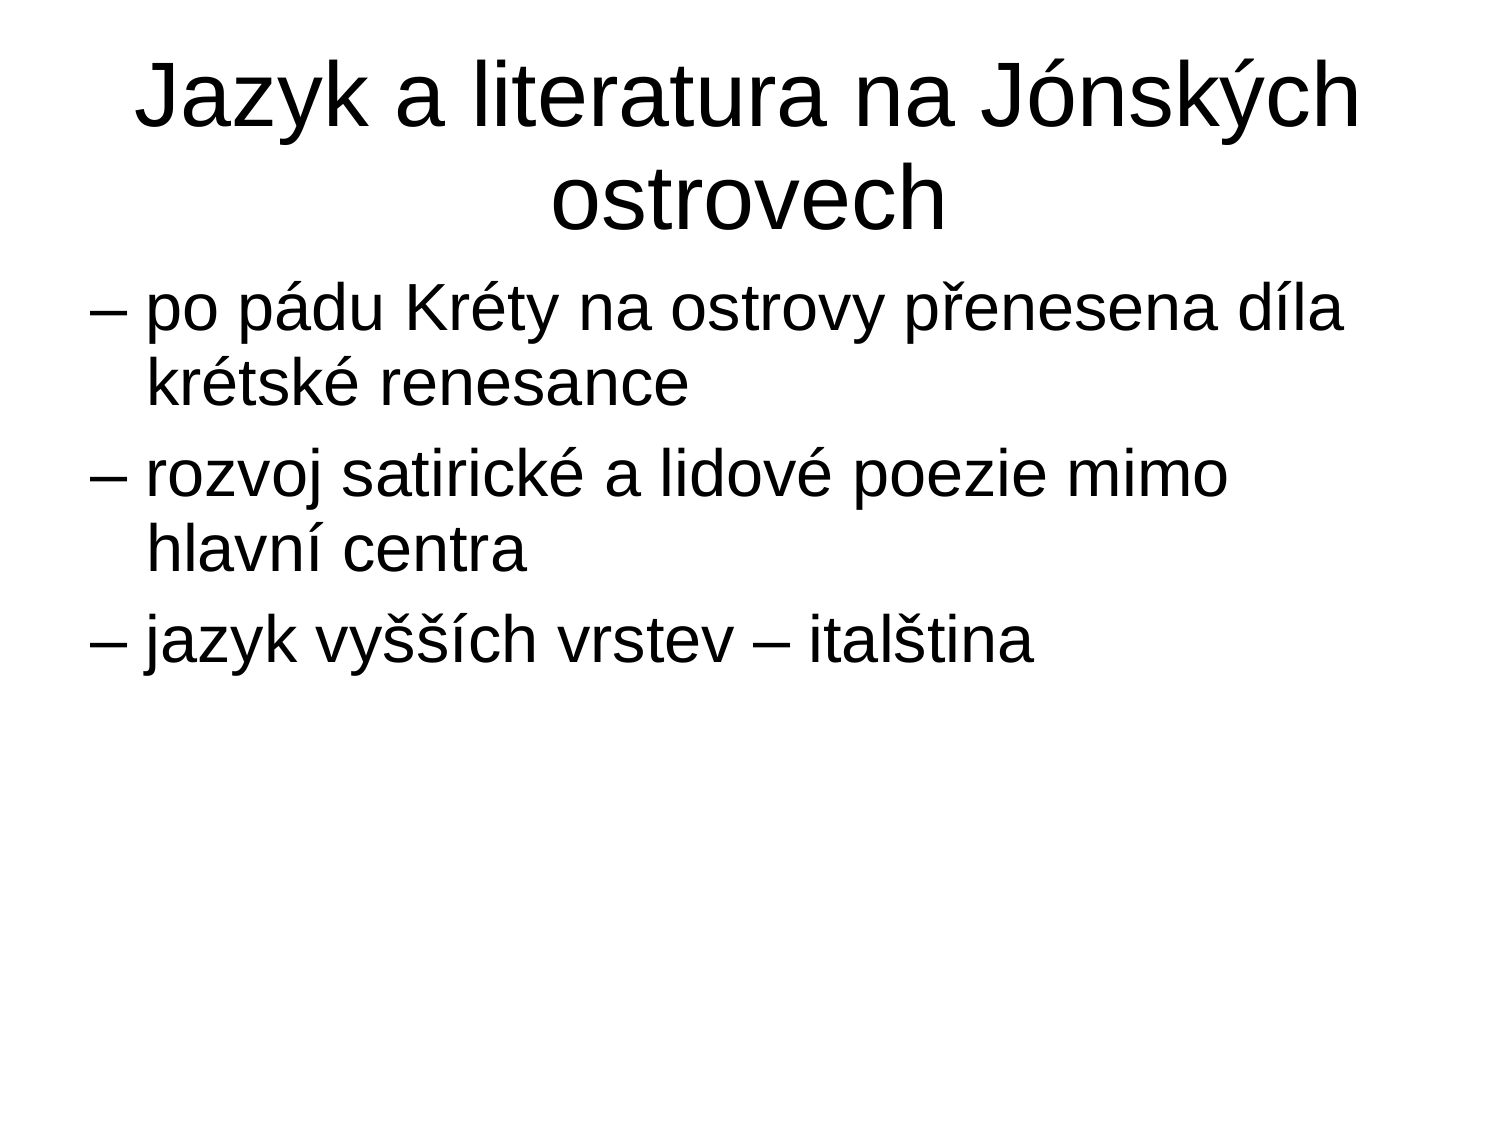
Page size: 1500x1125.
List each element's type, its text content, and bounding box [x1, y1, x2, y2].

title Jazyk a literatura na Jónských ostrovech [75, 20, 1425, 262]
list – po pádu Kréty na ostrovy přenesena díla krétské renesance – rozvoj satirické a lidové poezie mimo hlavní centra – jazyk vyšších vrstev – italština [75, 262, 1425, 1021]
